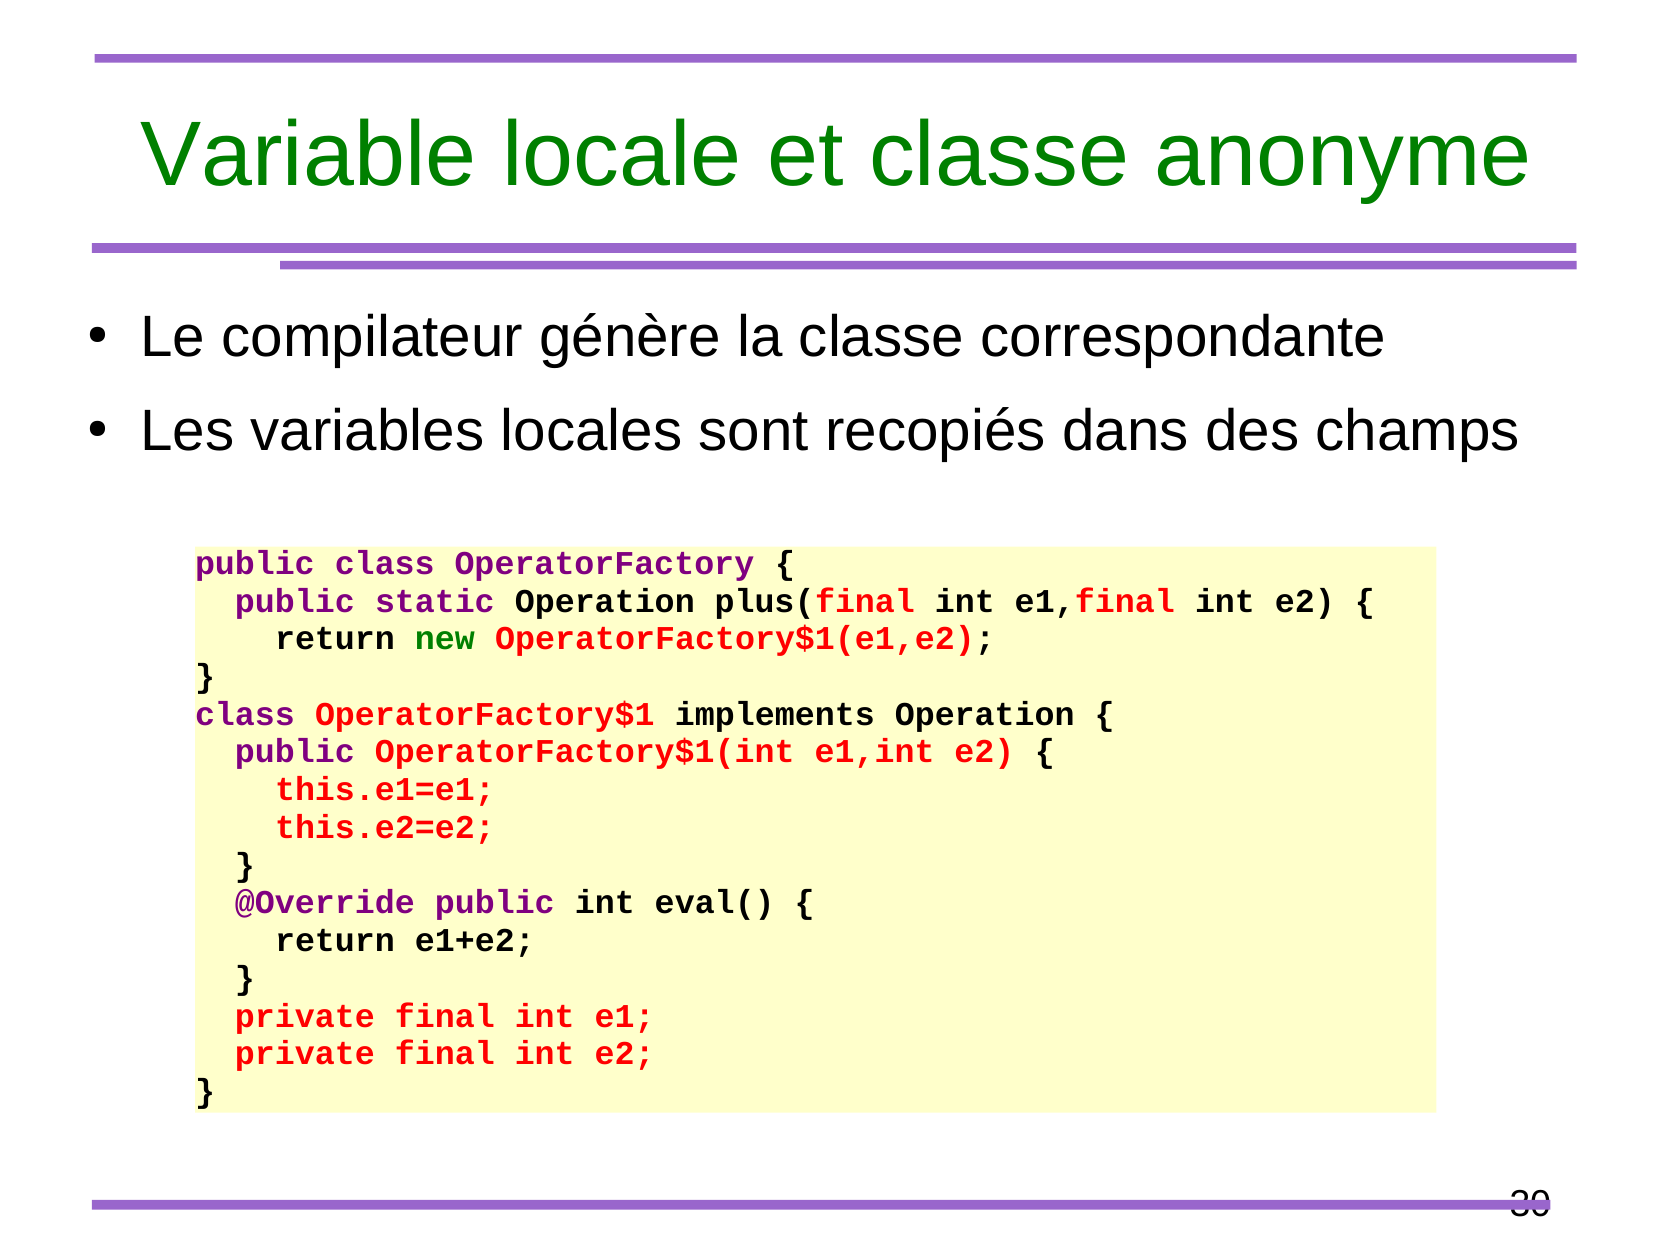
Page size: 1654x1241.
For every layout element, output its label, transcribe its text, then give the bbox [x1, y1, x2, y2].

list Le compilateur génère la classe correspondante Les variables locales sont recopiés dans des champs [69, 303, 1575, 469]
title Variable locale et classe anonyme [121, 49, 1534, 257]
text_box public class OperatorFactory { public static Operation plus(final int e1,final int e2) { return new OperatorFactory$1(e1,e2); } class OperatorFactory$1 implements Operation { public OperatorFactory$1(int e1,int e2) { this.e1=e1; this.e2=e2; } @Override public int eval() { return e1+e2; } private final int e1; private final int e2; } [195, 546, 1437, 1113]
